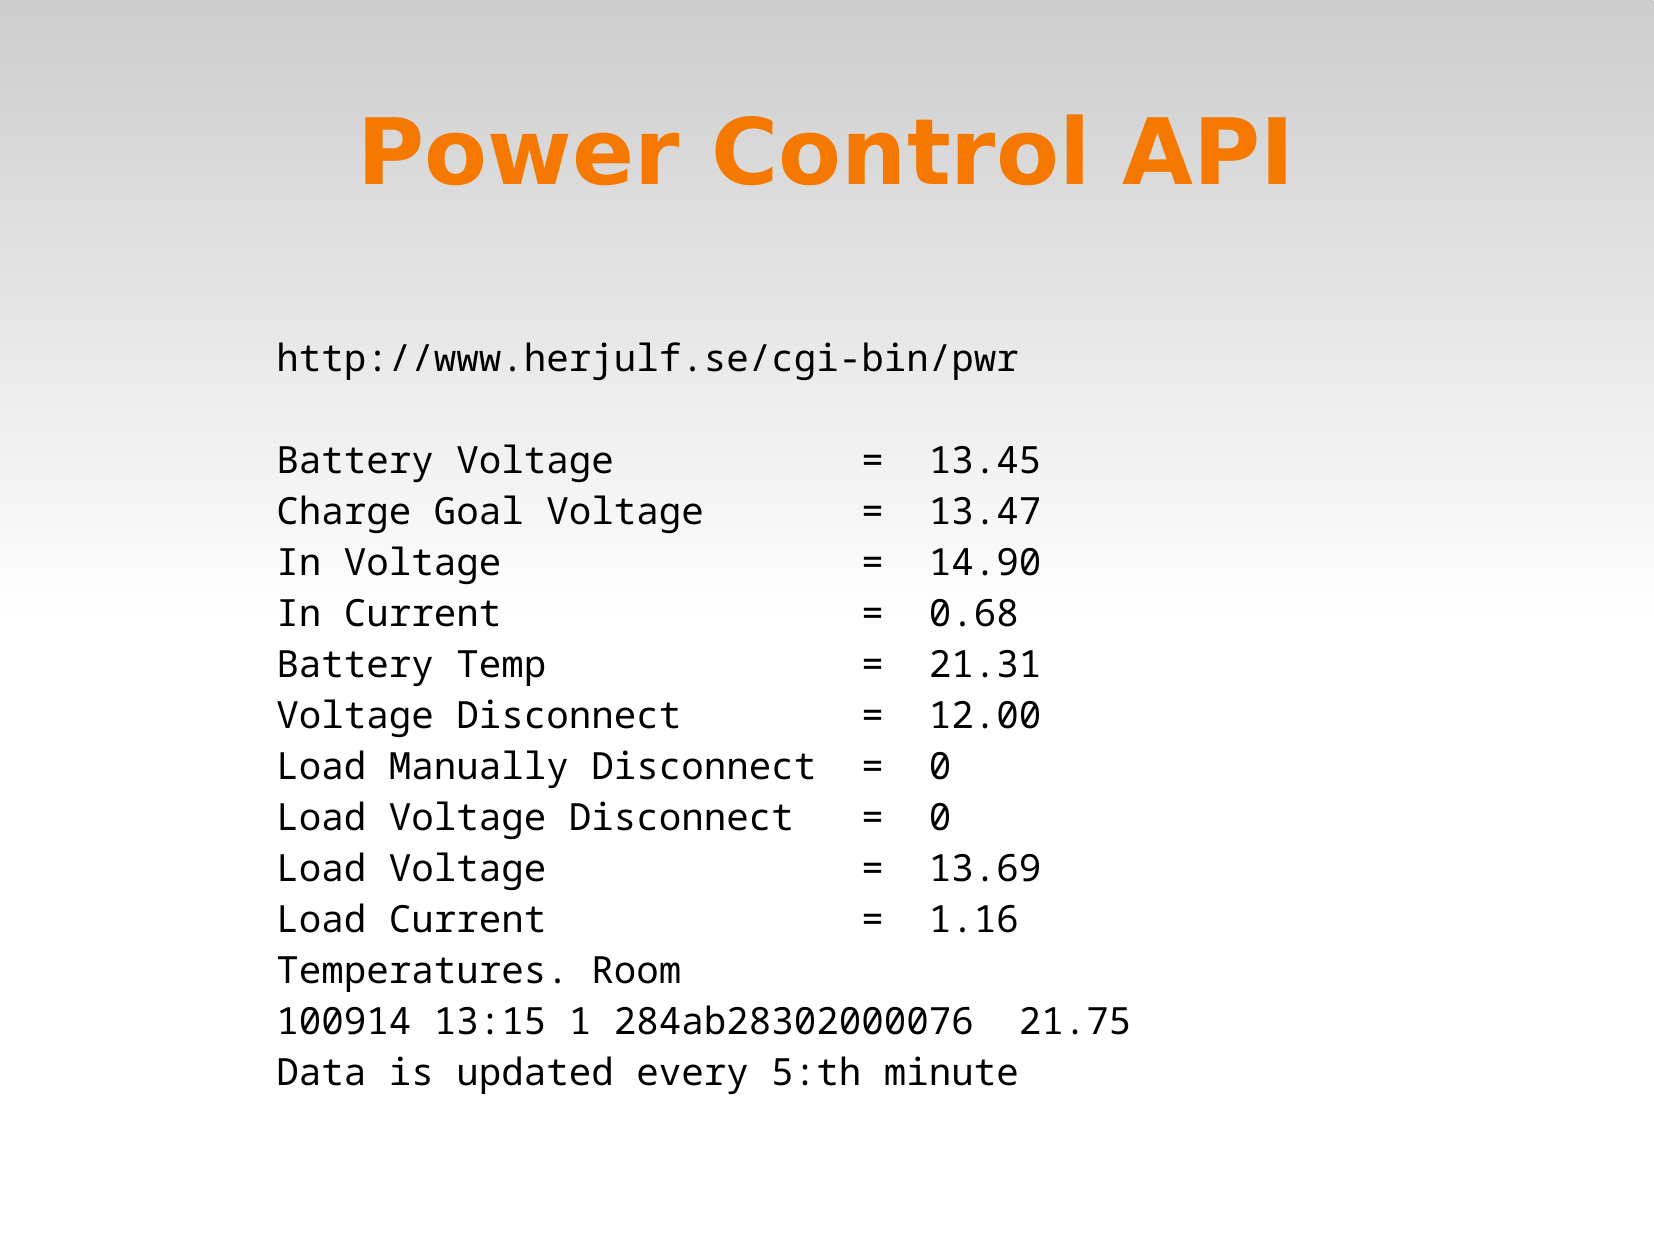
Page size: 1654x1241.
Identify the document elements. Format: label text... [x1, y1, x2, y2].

title Power Control API [82, 49, 1571, 257]
text_box http://www.herjulf.se/cgi-bin/pwr Battery Voltage = 13.45 Charge Goal Voltage = 13.47 In Voltage = 14.90 In Current = 0.68 Battery Temp = 21.31 Voltage Disconnect = 12.00 Load Manually Disconnect = 0 Load Voltage Disconnect = 0 Load Voltage = 13.69 Load Current = 1.16 Temperatures. Room 100914 13:15 1 284ab28302000076 21.75 Data is updated every 5:th minute [261, 324, 1201, 1036]
